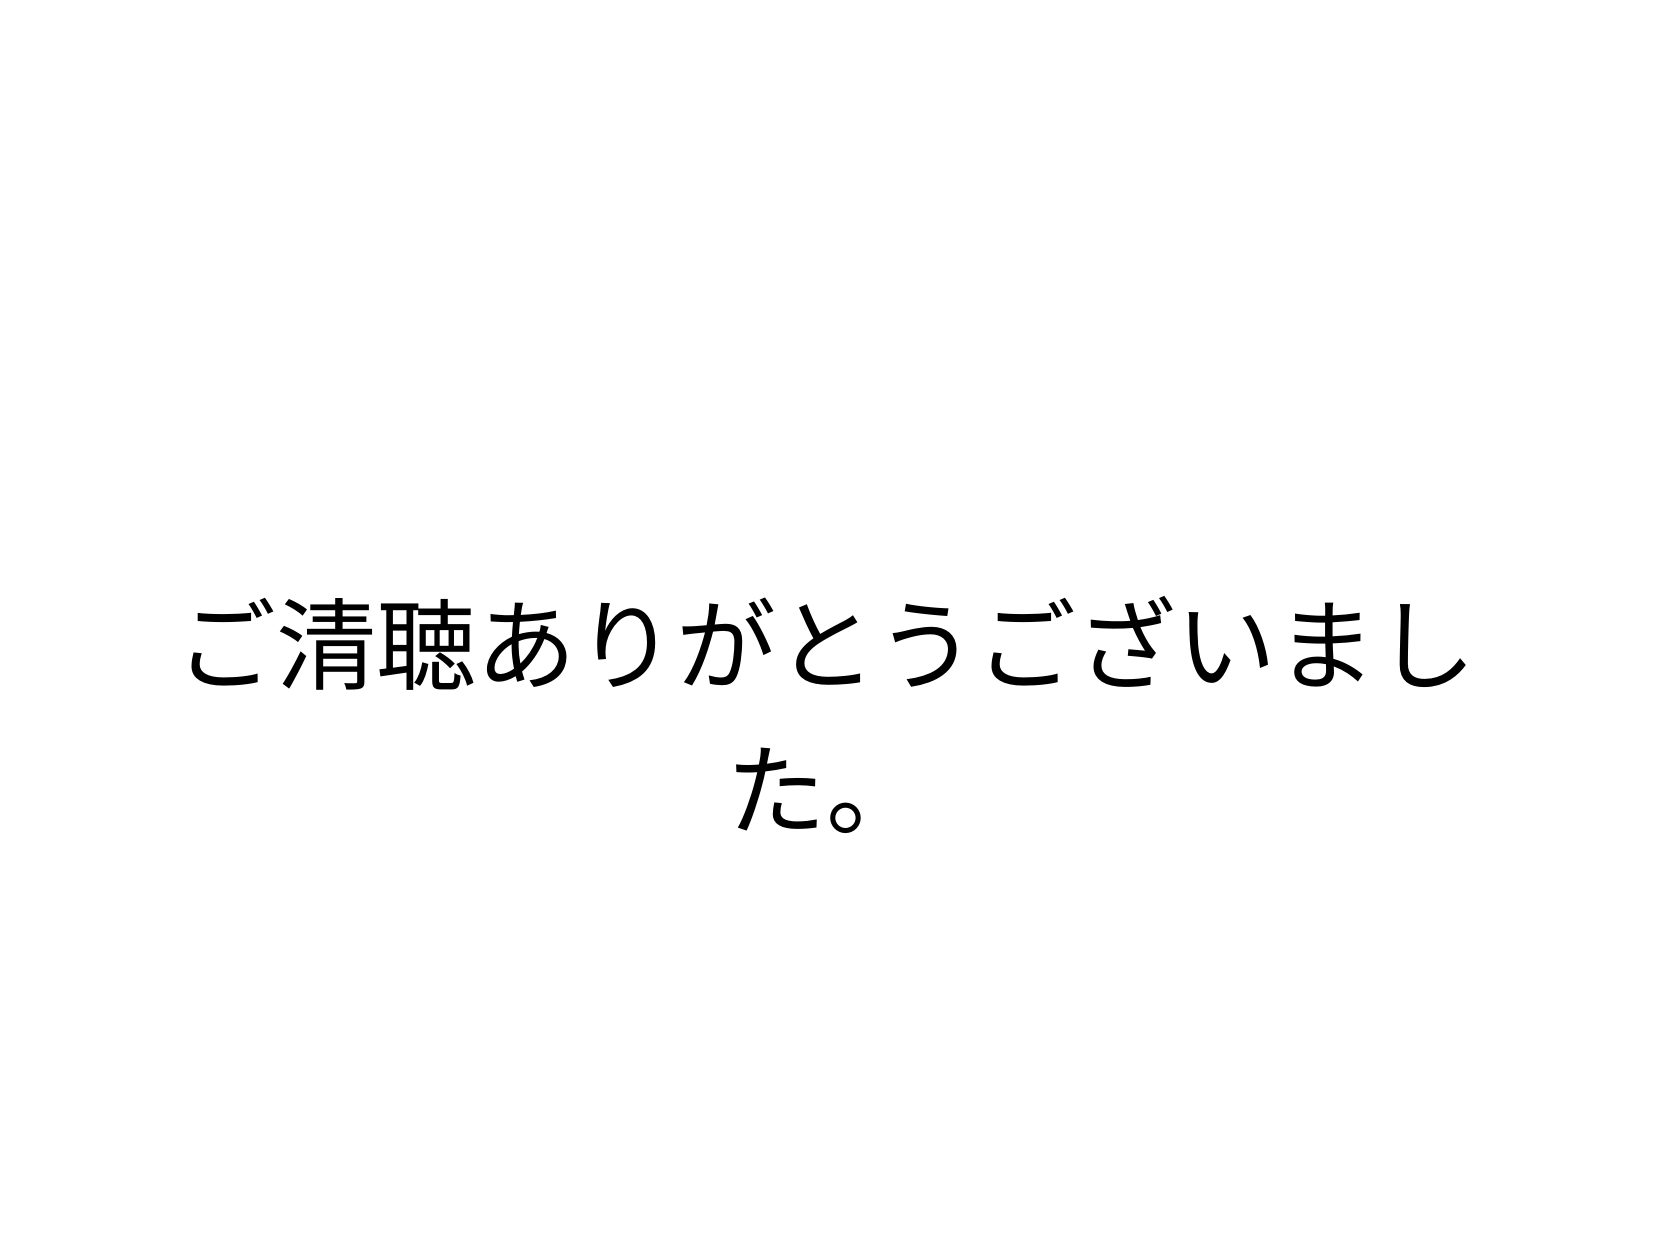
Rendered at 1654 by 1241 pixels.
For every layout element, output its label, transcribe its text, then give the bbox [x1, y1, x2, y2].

text_box ご清聴ありがとうございました。 [112, 558, 1542, 682]
